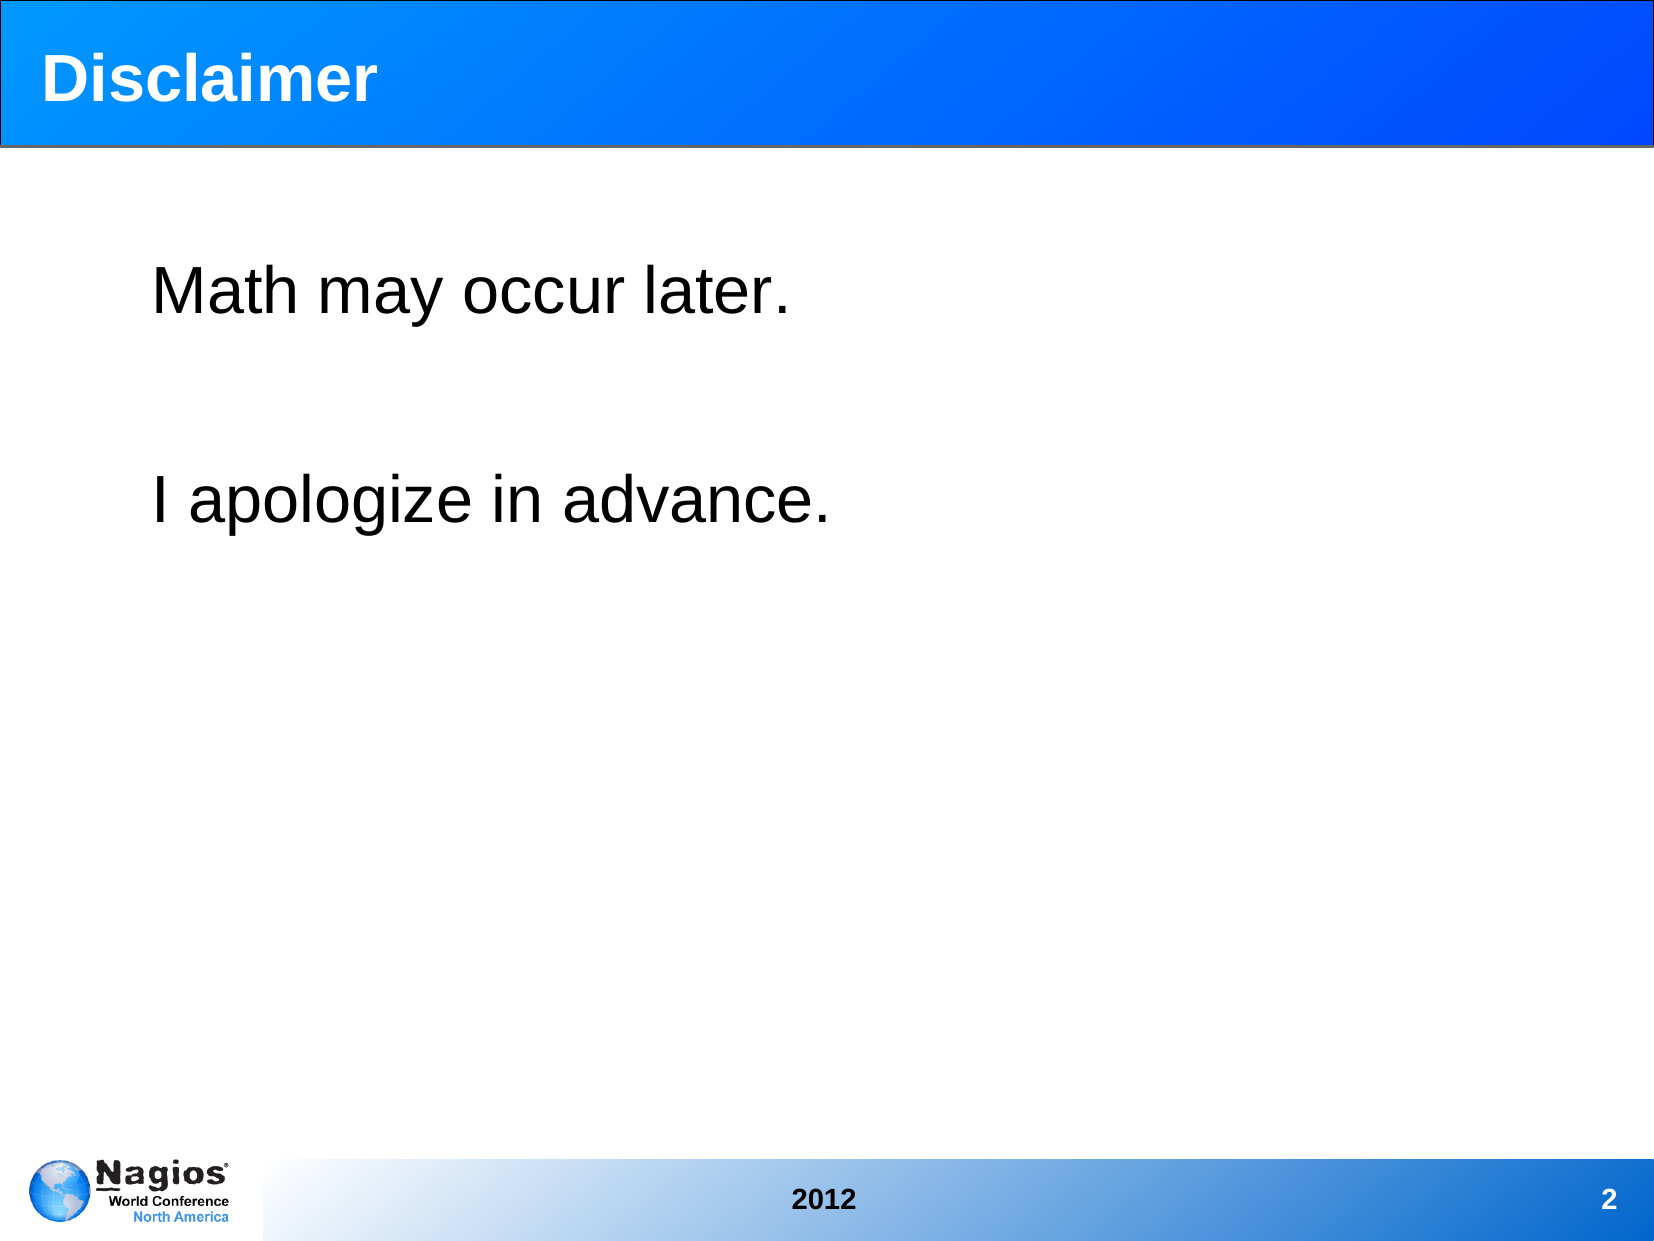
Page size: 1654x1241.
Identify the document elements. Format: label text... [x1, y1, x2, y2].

list Math may occur later. I apologize in advance. [80, 253, 1569, 1072]
picture [29, 1159, 229, 1235]
title Disclaimer [41, 29, 1248, 127]
